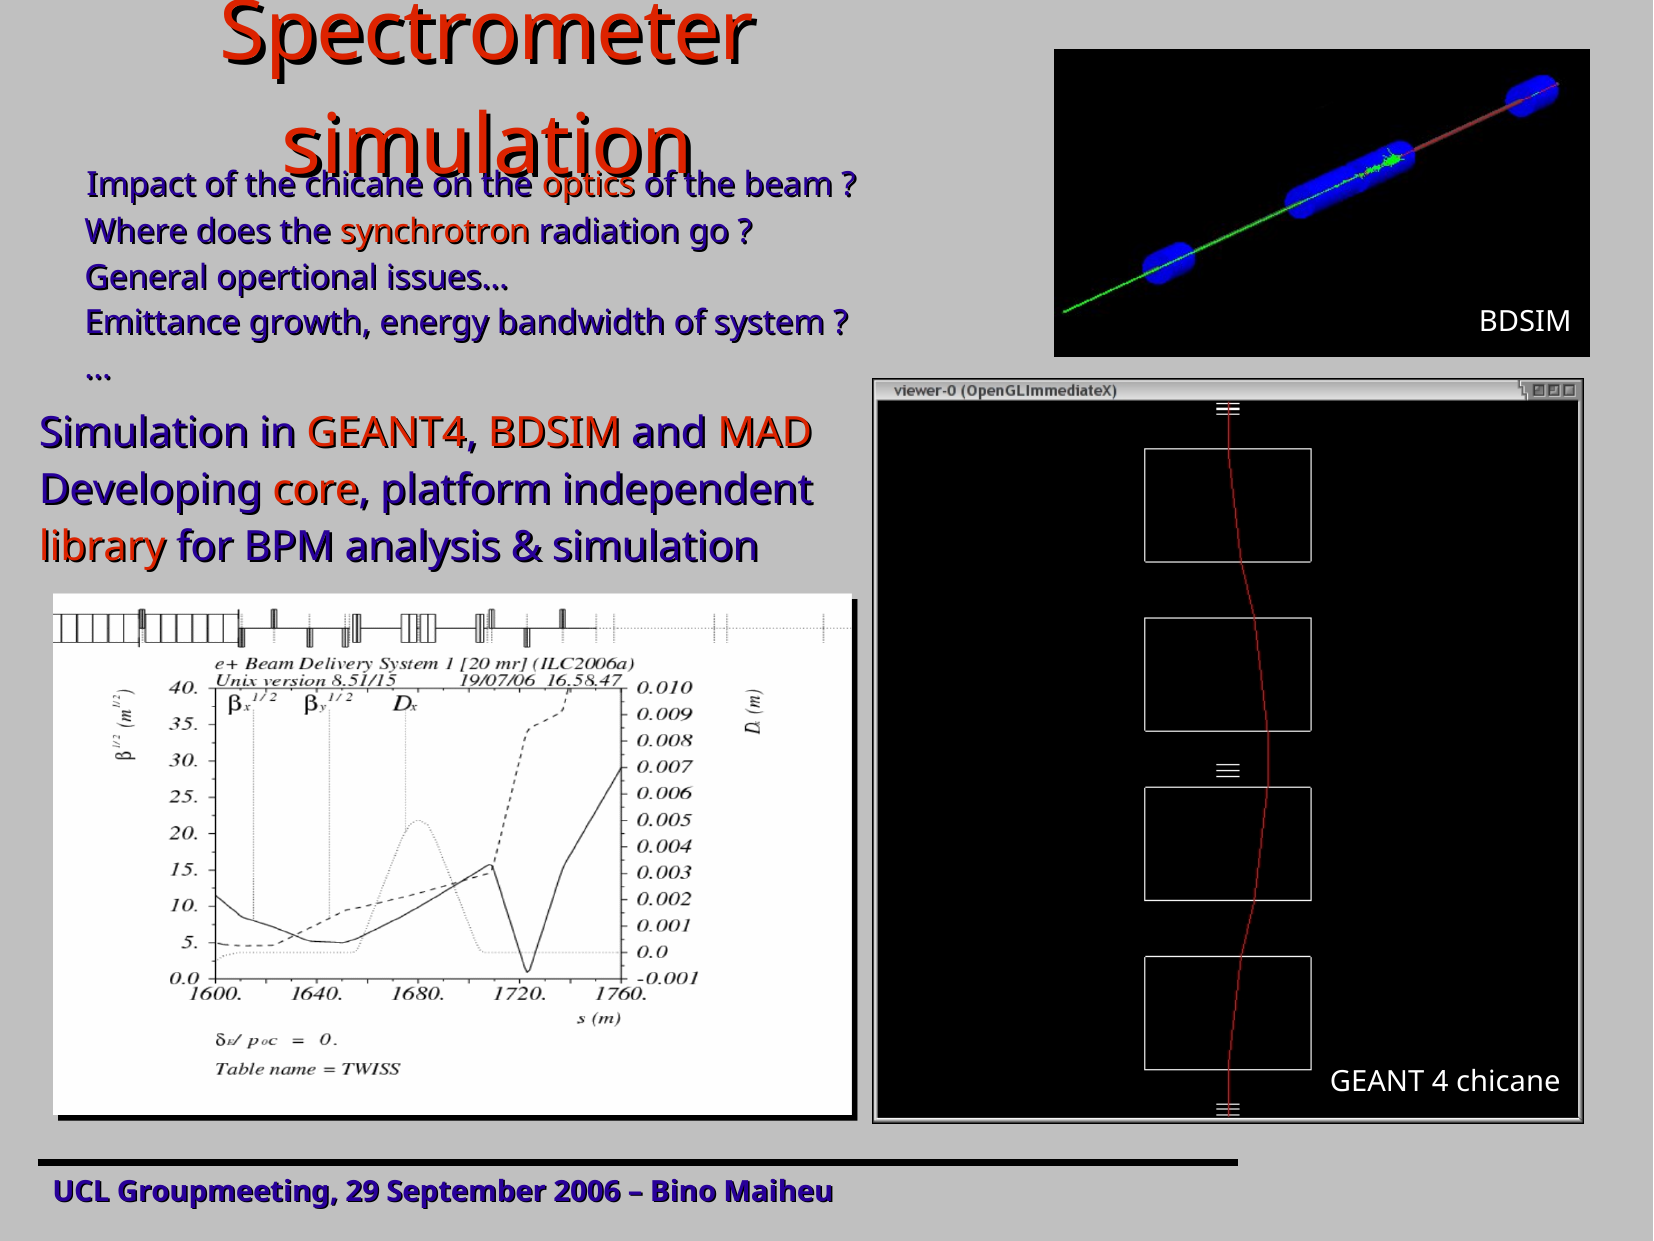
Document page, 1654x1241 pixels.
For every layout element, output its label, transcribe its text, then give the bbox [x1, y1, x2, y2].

text_box BDSIM [1464, 293, 1582, 344]
picture [872, 378, 1584, 1124]
text_box UCL Groupmeeting, 29 September 2006 – Bino Maiheu [37, 1162, 871, 1213]
picture [1054, 49, 1590, 357]
title Spectrometer simulation [19, 33, 956, 136]
text_box Impact of the chicane on the optics of the beam ? Where does the synchrotron radiation go ? General opertional issues... Emittance growth, energy bandwidth of system ? ... [60, 143, 857, 369]
text_box GEANT 4 chicane [1314, 1053, 1567, 1104]
text_box Simulation in GEANT4, BDSIM and MAD Developing core, platform independent library for BPM analysis & simulation [24, 393, 786, 560]
picture [52, 593, 852, 1115]
